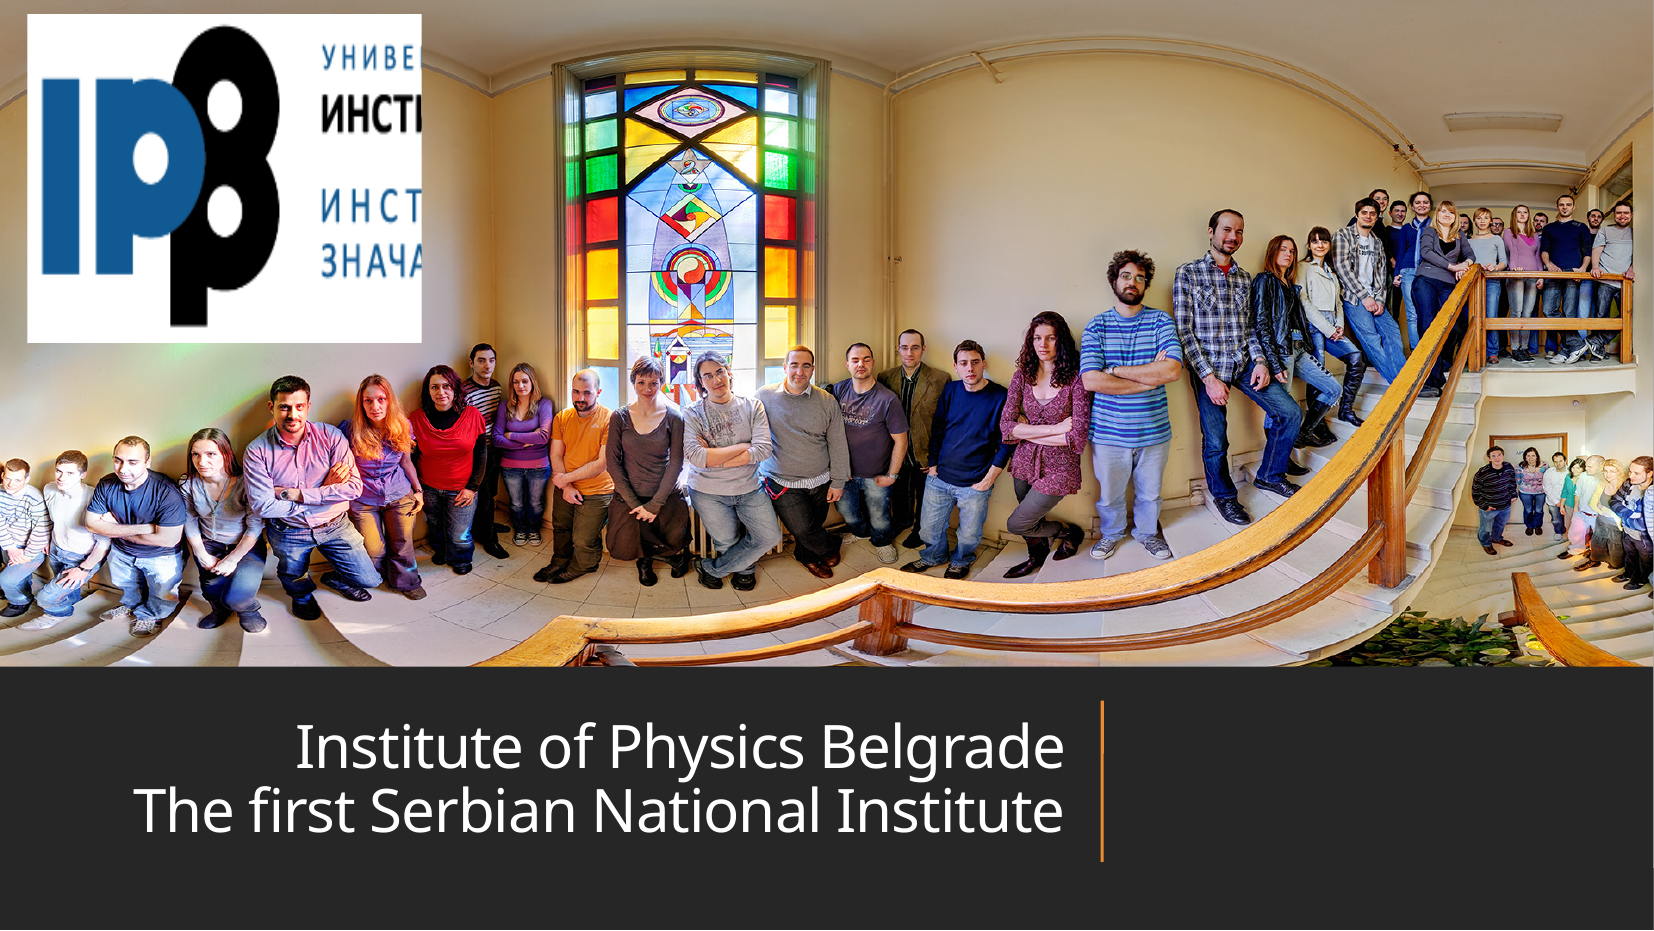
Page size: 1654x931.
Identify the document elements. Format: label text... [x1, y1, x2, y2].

picture [0, 0, 1654, 666]
title Institute of Physics Belgrade The first Serbian National Institute [53, 694, 1081, 868]
text_box [0, 666, 1654, 930]
